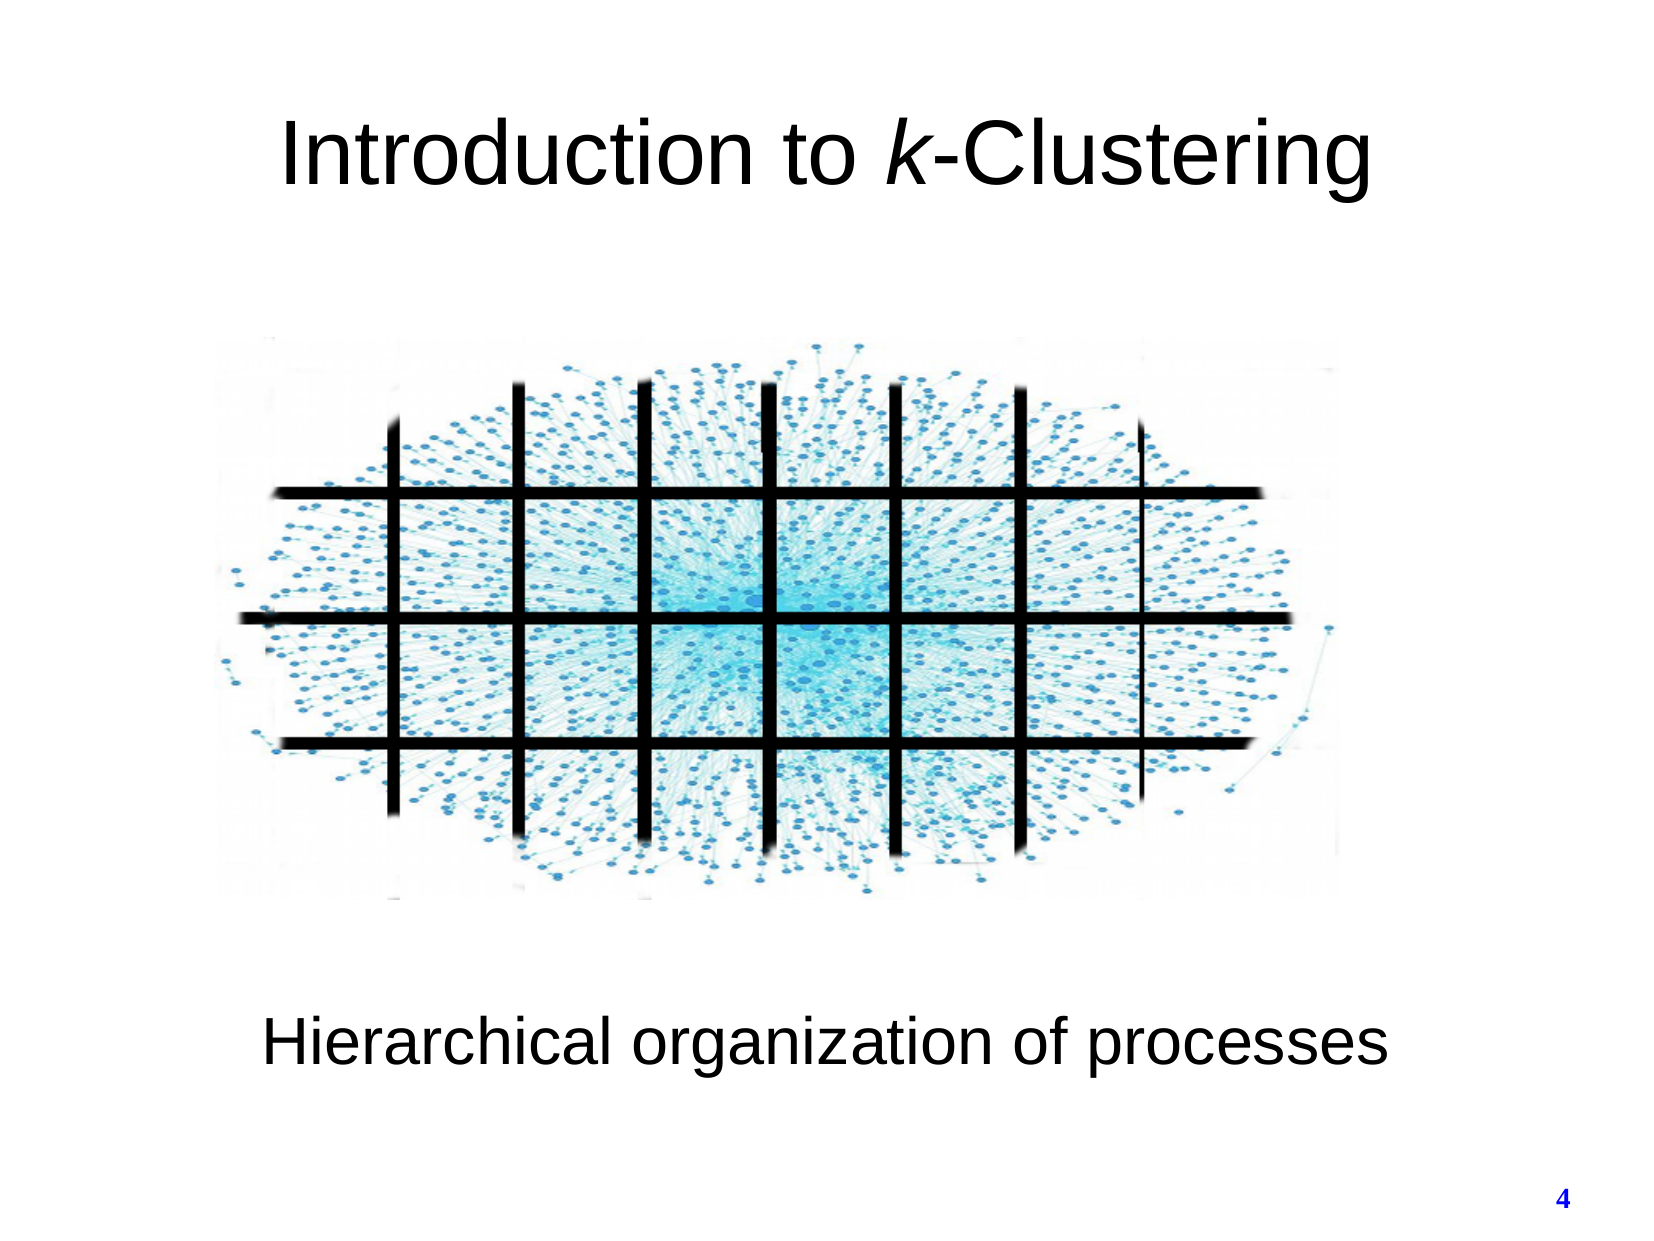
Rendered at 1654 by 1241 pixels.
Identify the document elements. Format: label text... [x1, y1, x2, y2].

subtitle Hierarchical organization of processes [82, 974, 1571, 1109]
title Introduction to k-Clustering [82, 49, 1571, 257]
picture [214, 337, 1340, 900]
